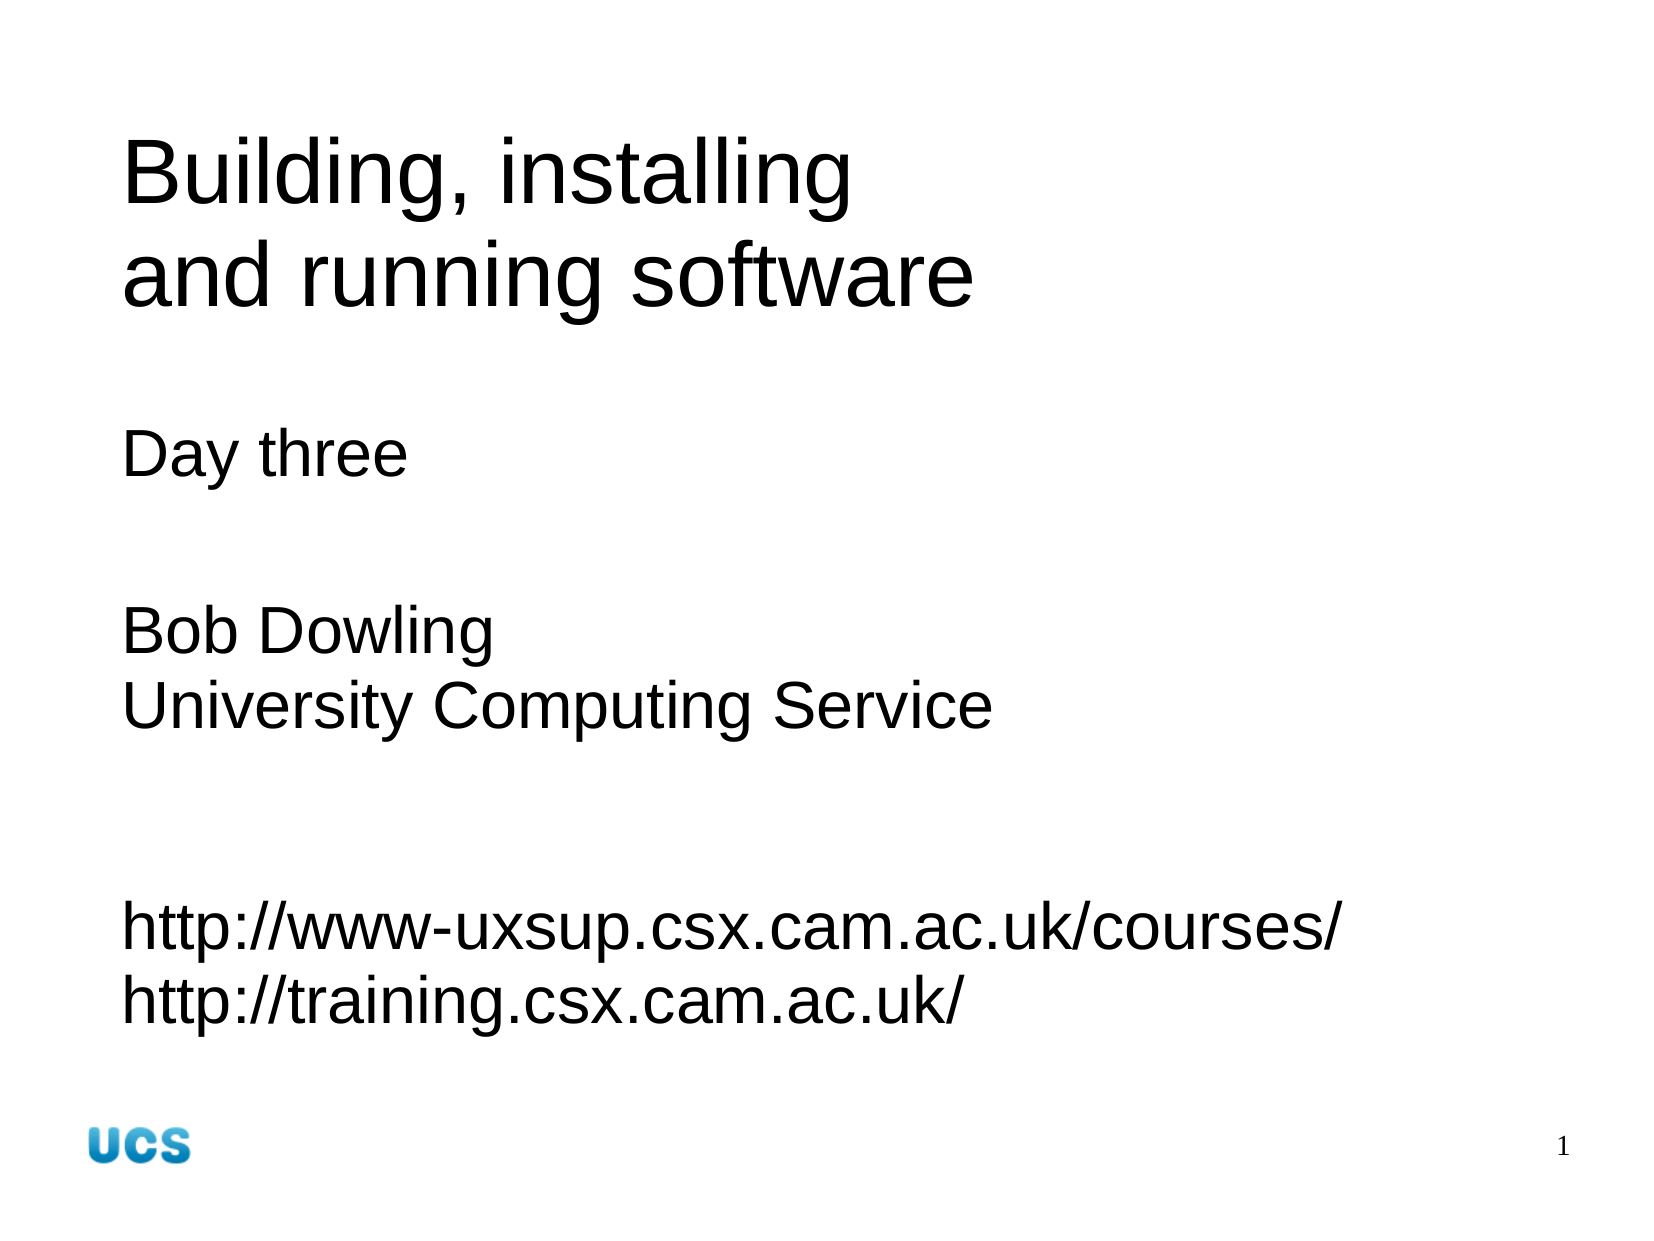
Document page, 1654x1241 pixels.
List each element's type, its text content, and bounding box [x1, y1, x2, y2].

text_box http://www-uxsup.csx.cam.ac.uk/courses/ http://training.csx.cam.ac.uk/ [118, 885, 1351, 1042]
text_box Bob Dowling University Computing Service [118, 590, 1001, 747]
picture [88, 1126, 191, 1165]
text_box Day three [118, 413, 415, 495]
text_box Building, installing and running software [118, 118, 981, 330]
